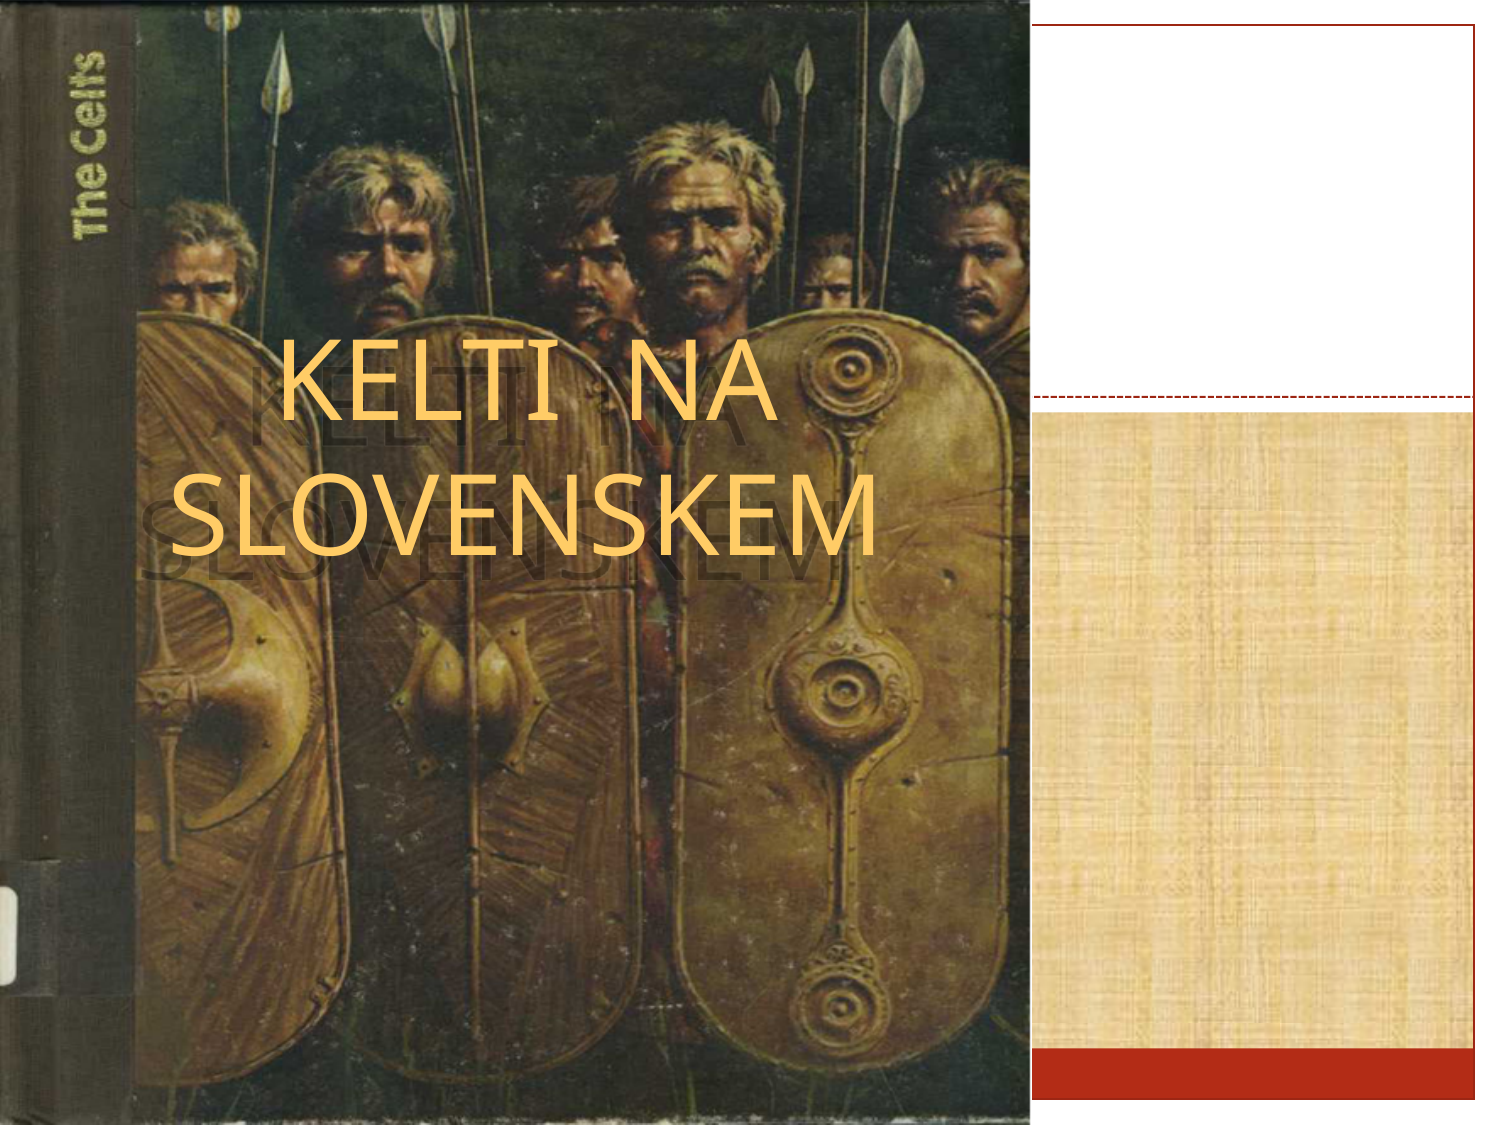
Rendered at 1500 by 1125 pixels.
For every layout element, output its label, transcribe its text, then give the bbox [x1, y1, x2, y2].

title KELTI NA SLOVENSKEM [46, 363, 1006, 586]
picture [0, 0, 1473, 1125]
